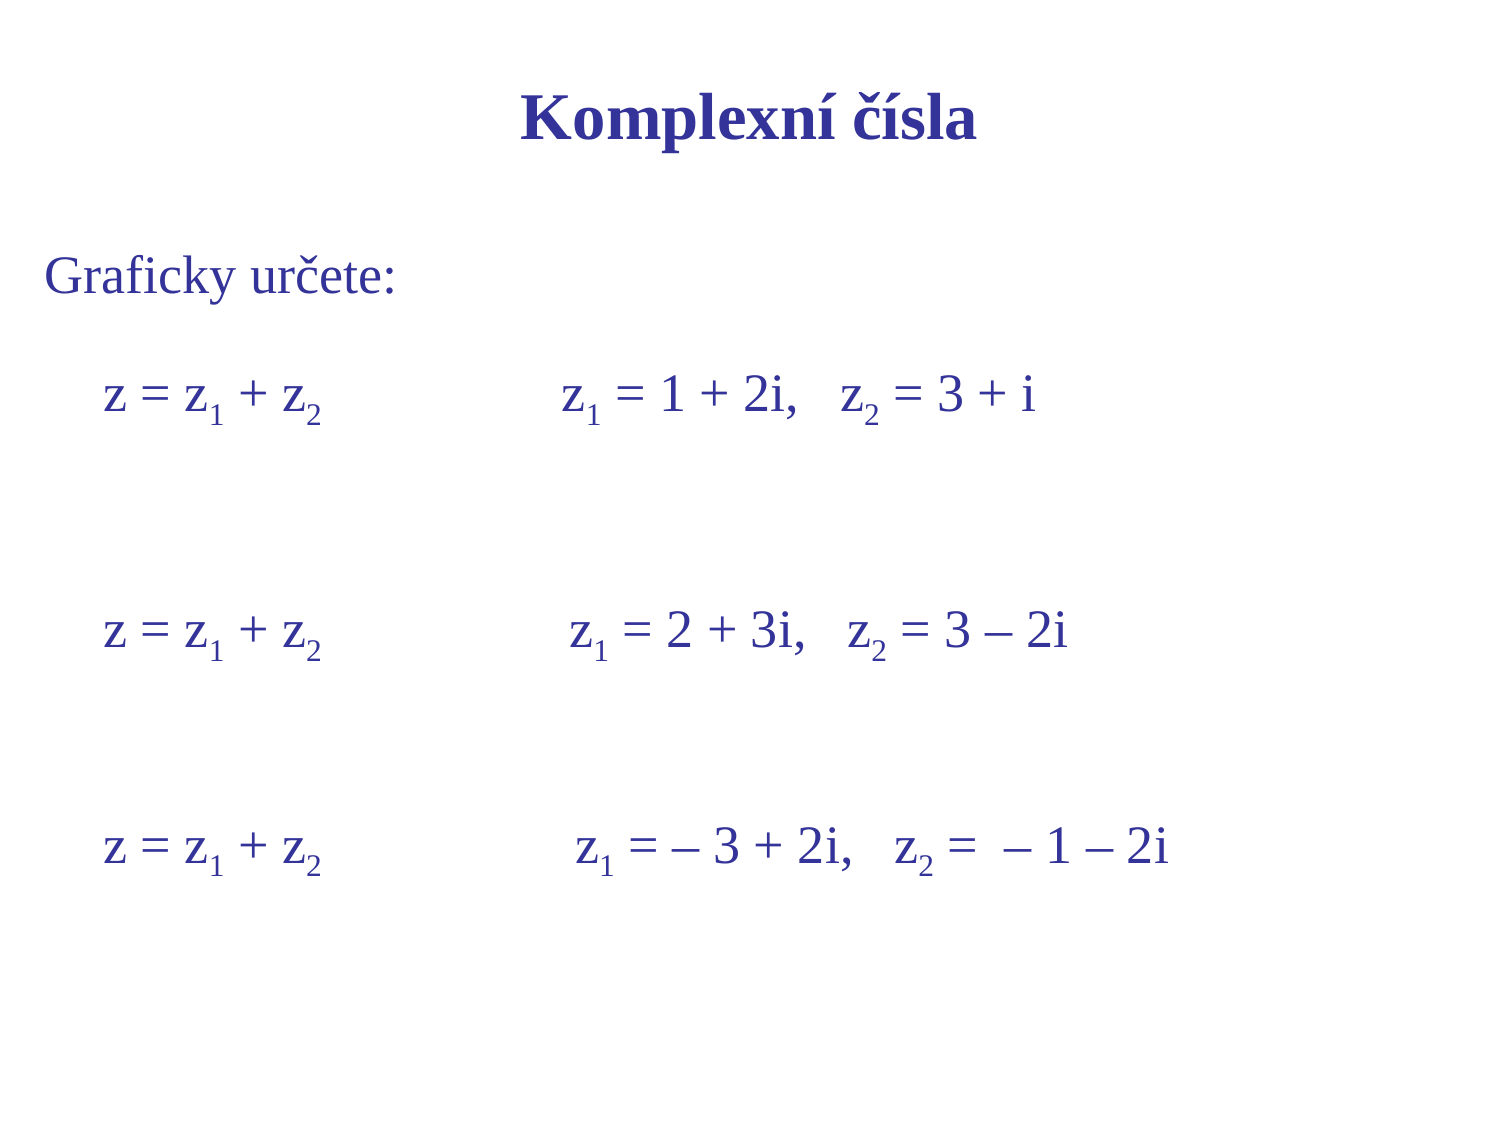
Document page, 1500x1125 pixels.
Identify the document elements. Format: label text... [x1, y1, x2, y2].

text_box z = z1 + z2 z1 = – 3 + 2i, z2 = – 1 – 2i [88, 801, 1500, 891]
text_box z = z1 + z2 z1 = 1 + 2i, z2 = 3 + i [88, 349, 1500, 440]
text_box Graficky určete: [29, 231, 1471, 313]
text_box z = z1 + z2 z1 = 2 + 3i, z2 = 3 – 2i [88, 586, 1500, 676]
text_box Komplexní čísla [75, 18, 1426, 207]
